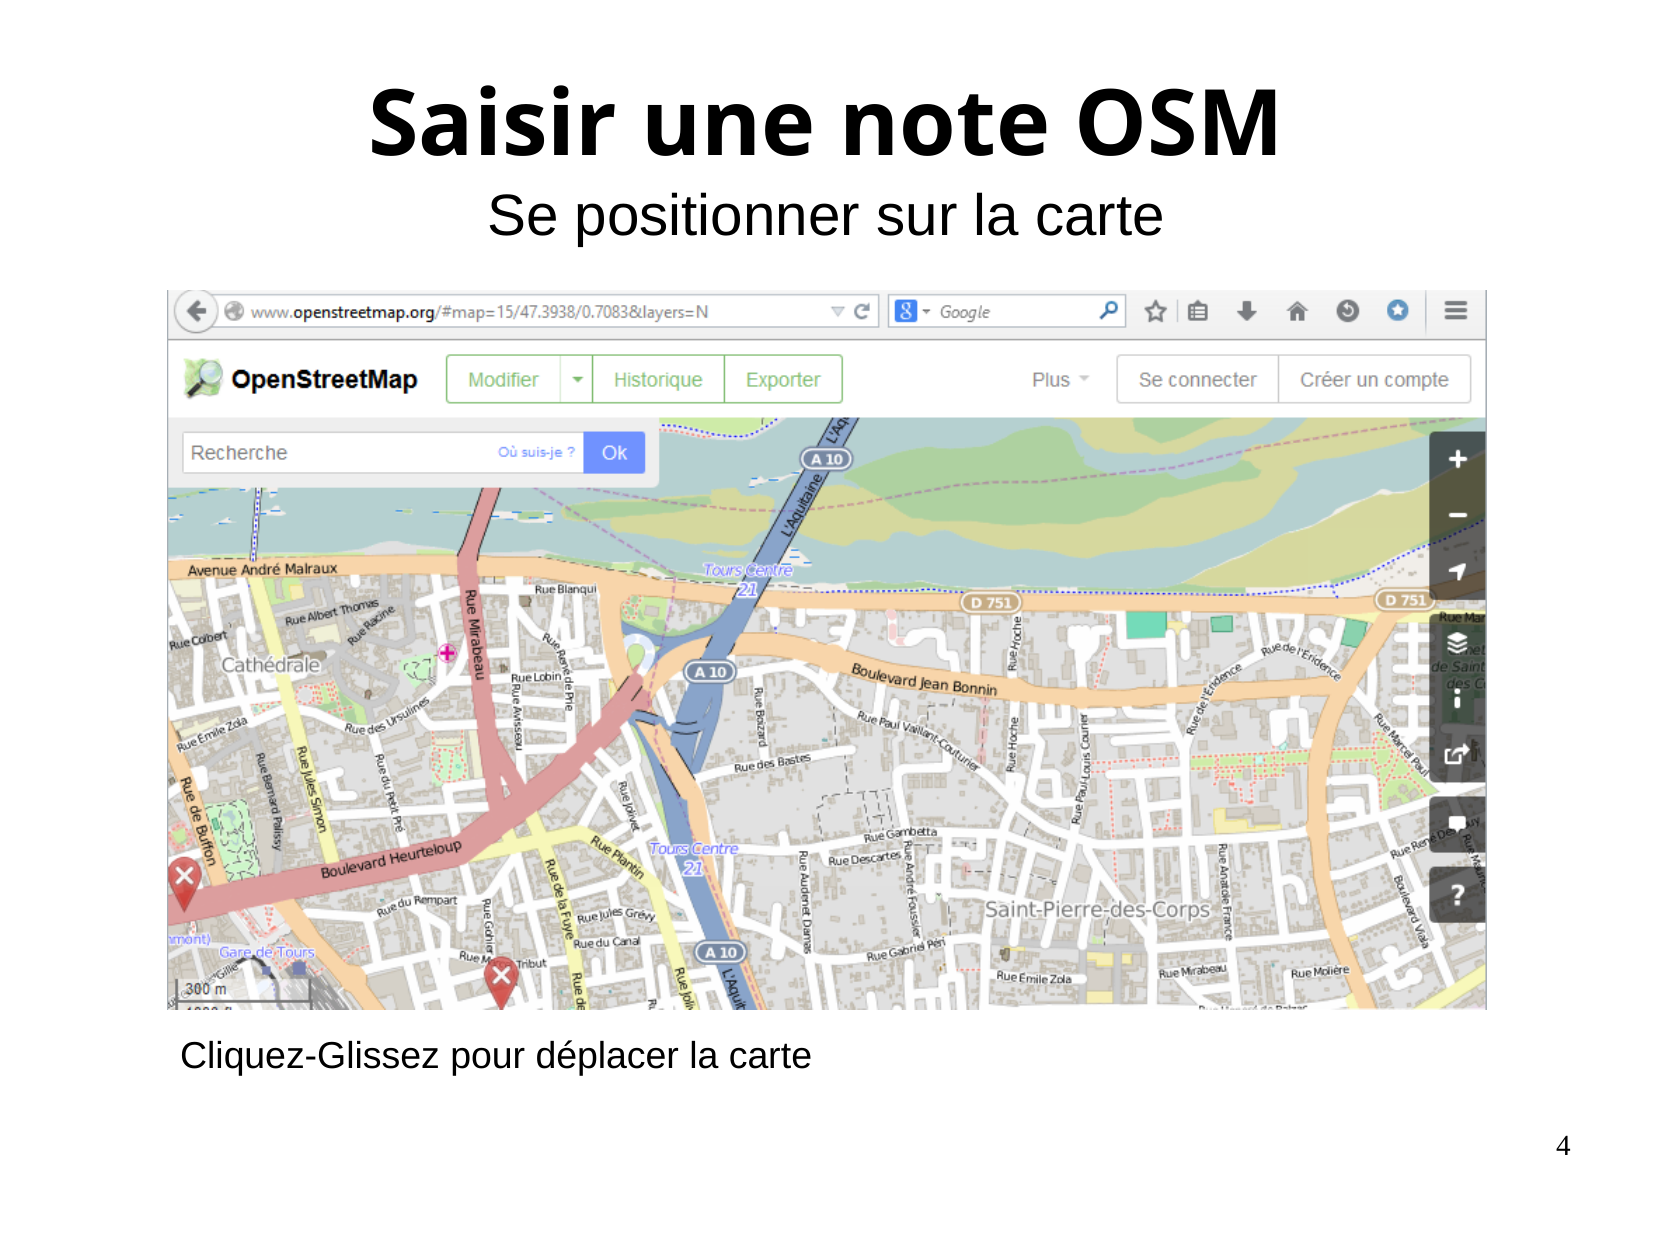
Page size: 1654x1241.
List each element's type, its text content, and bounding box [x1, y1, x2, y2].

title Saisir une note OSM Se positionner sur la carte [82, 49, 1571, 257]
text_box Cliquez-Glissez pour déplacer la carte [165, 1027, 1489, 1085]
picture [167, 290, 1487, 1010]
